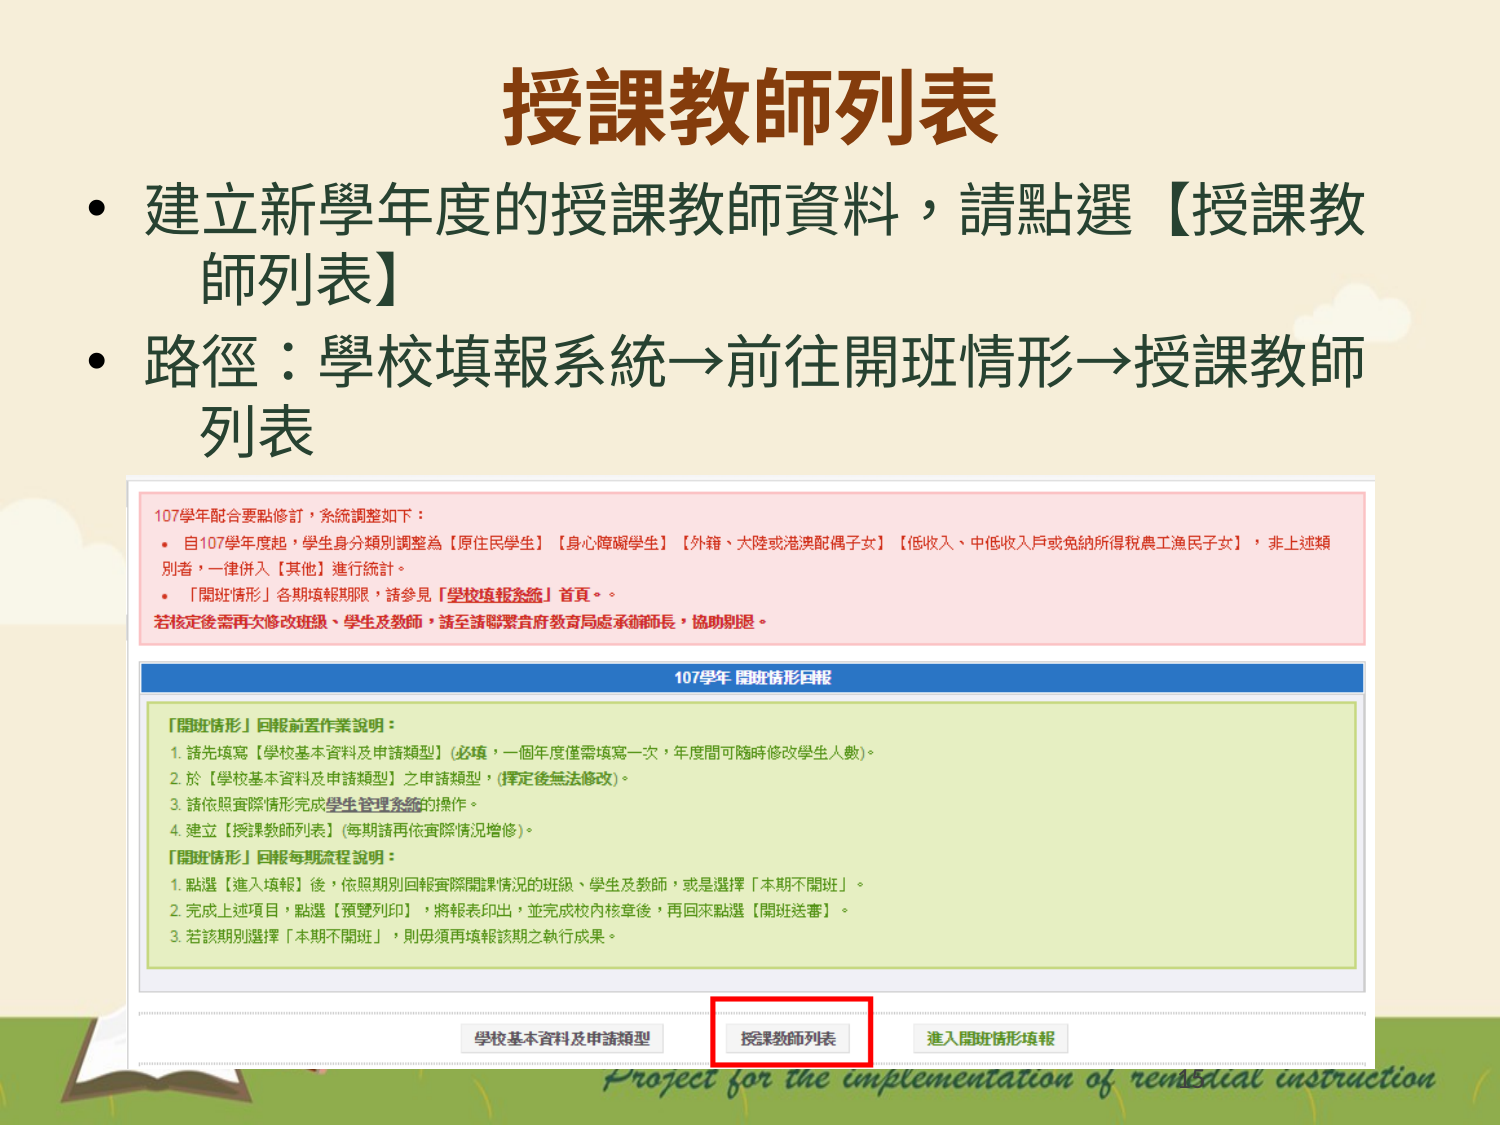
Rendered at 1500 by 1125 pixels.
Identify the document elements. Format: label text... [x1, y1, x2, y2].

text_box 建立新學年度的授課教師資料，請點選【授課教師列表】 路徑：學校填報系統→前往開班情形→授課教師列表 [72, 178, 1430, 473]
title 授課教師列表 [13, 45, 1491, 178]
picture [126, 475, 1375, 1069]
text_box [1161, 1046, 1499, 1107]
